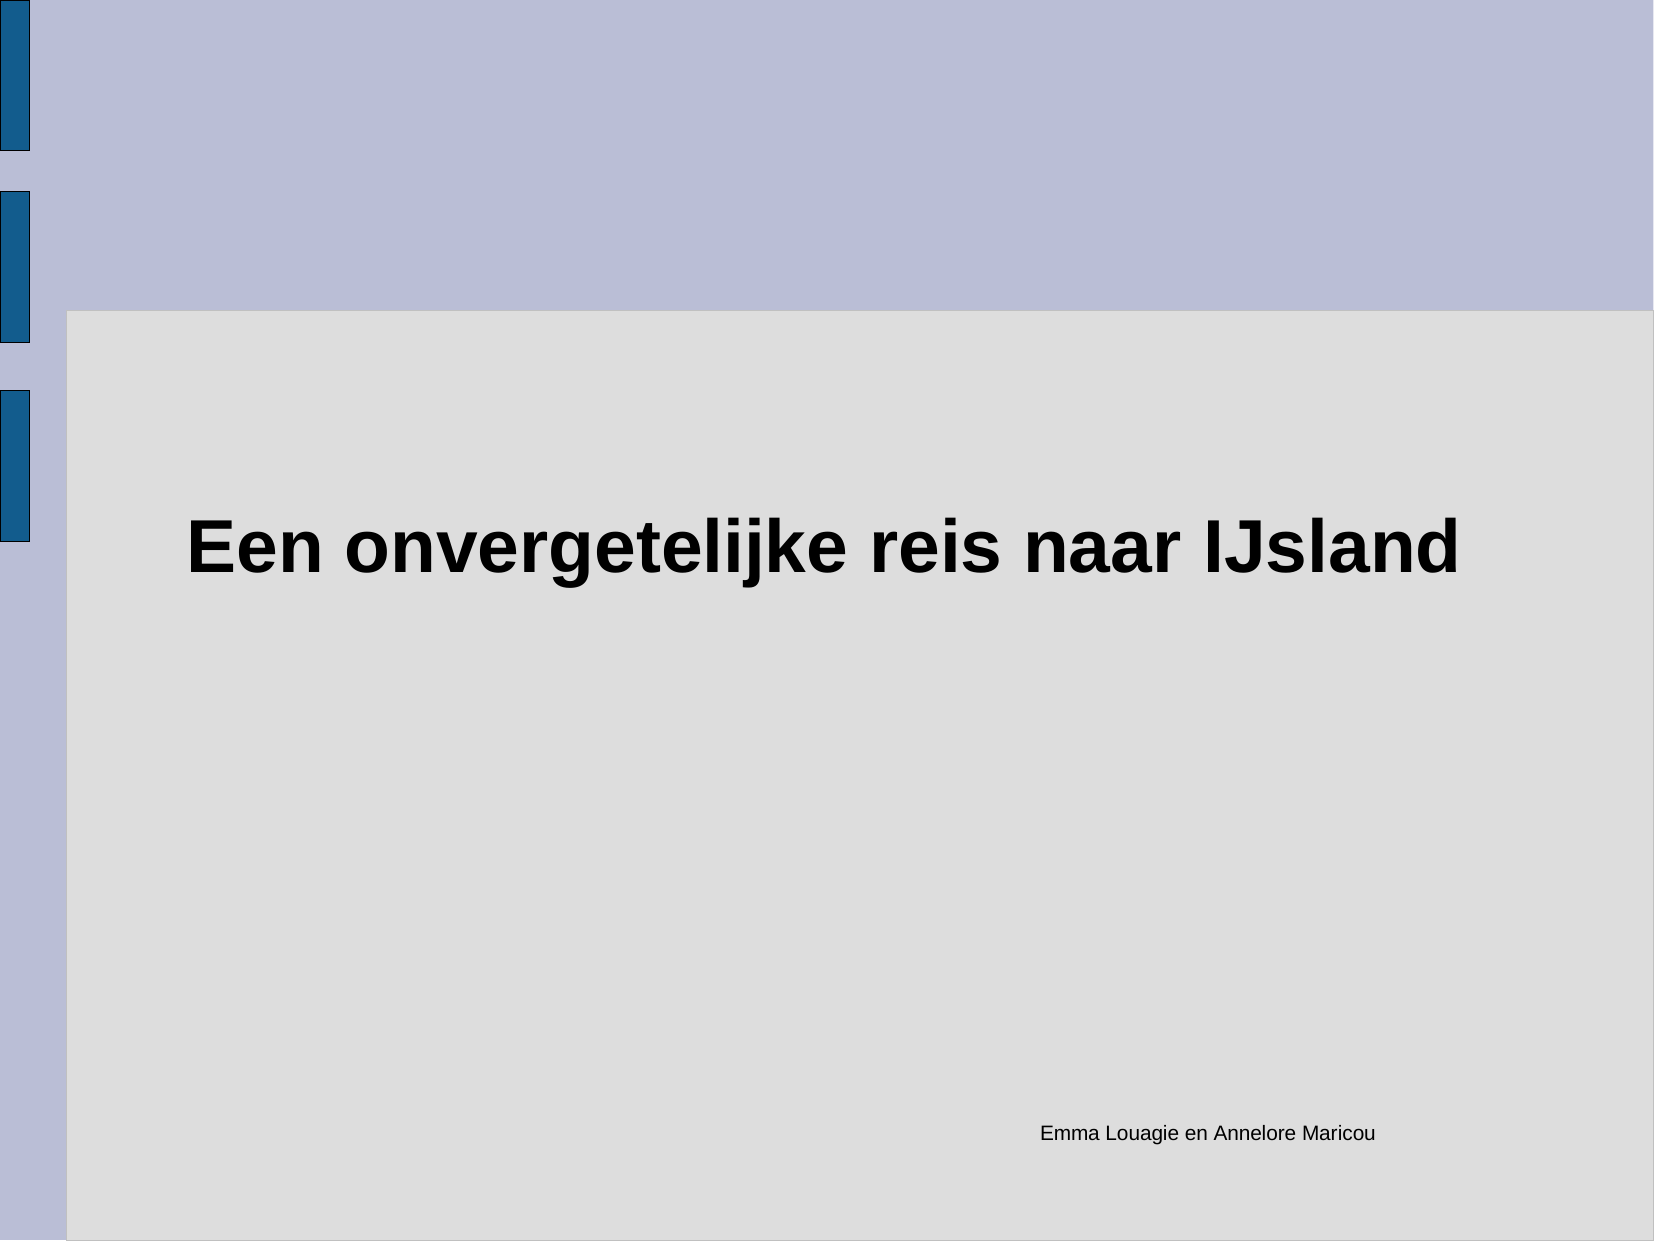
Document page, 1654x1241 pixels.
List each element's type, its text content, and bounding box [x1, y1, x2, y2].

title Een onvergetelijke reis naar IJsland [118, 442, 1531, 651]
subtitle Emma Louagie en Annelore Maricou [797, 885, 1625, 1241]
